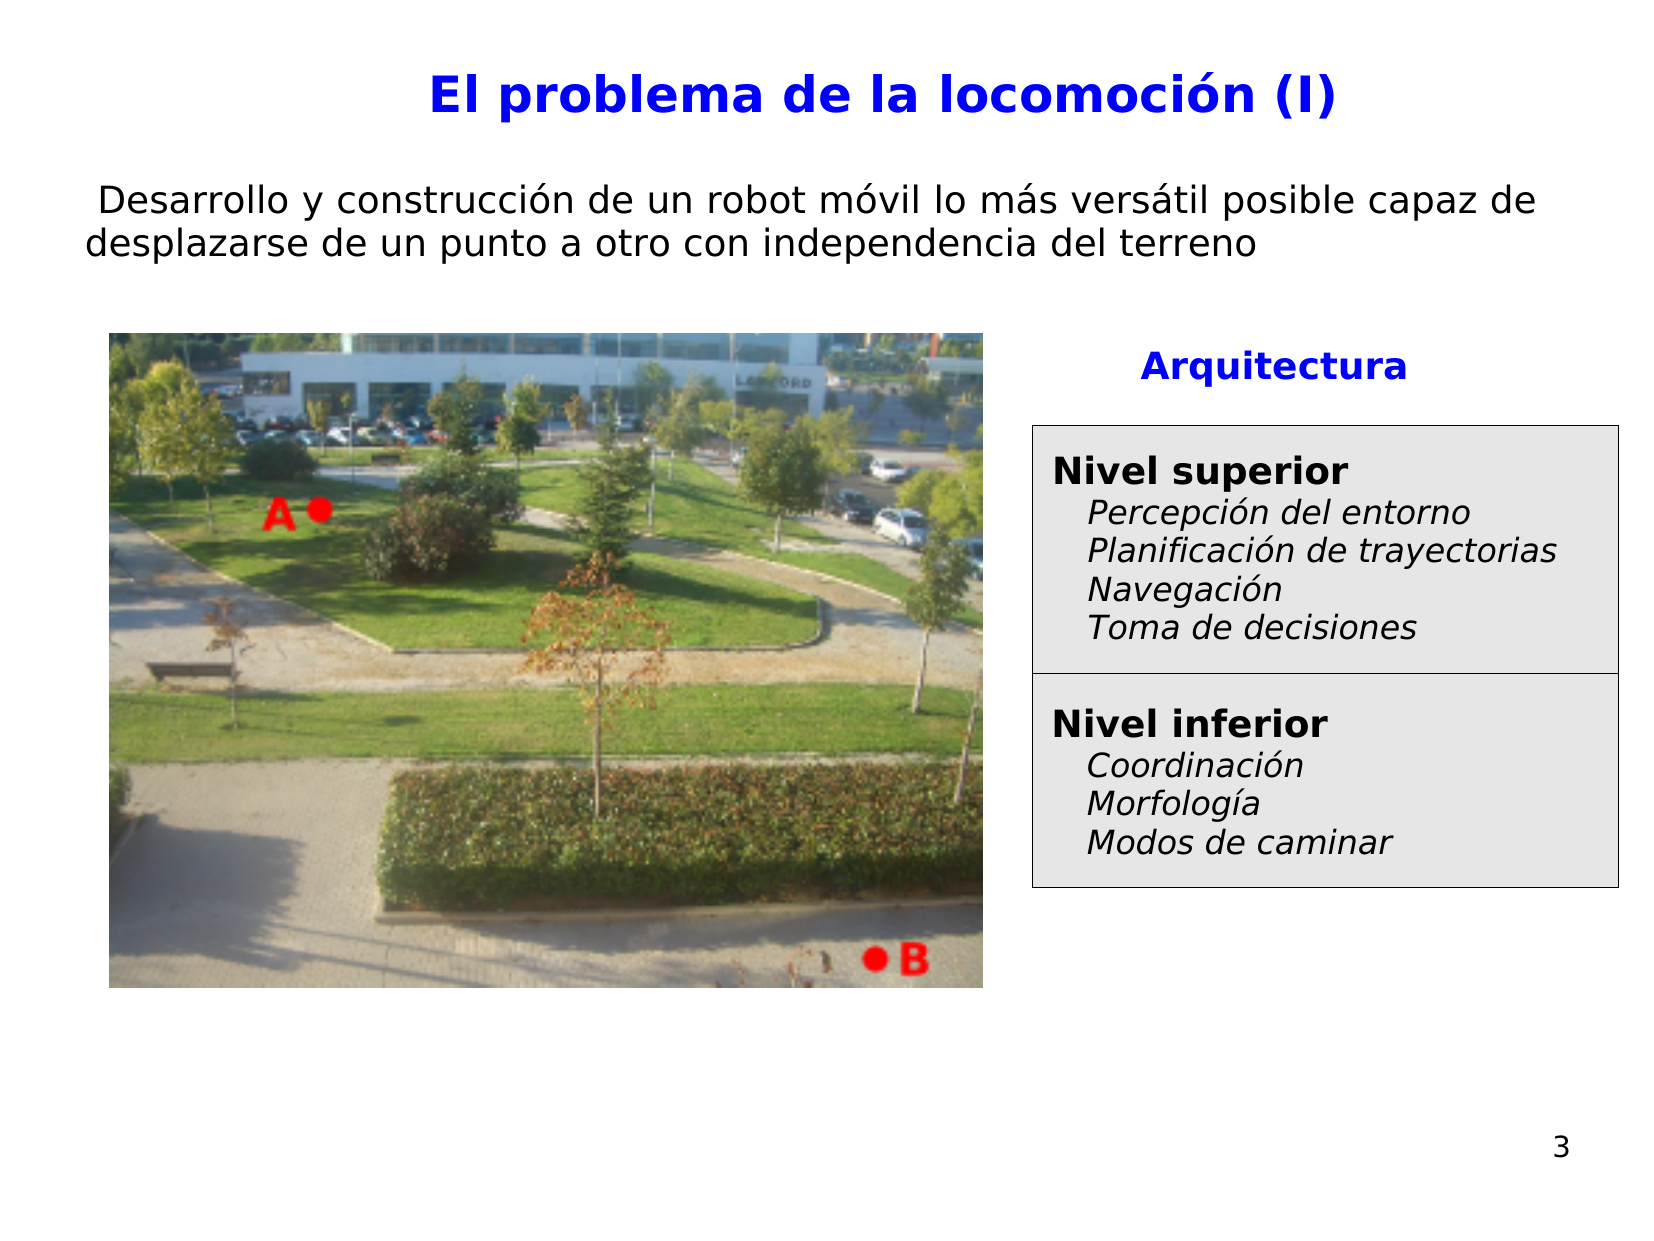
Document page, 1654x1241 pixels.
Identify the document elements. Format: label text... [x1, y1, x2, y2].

text_box Nivel superior Percepción del entorno Planificación de trayectorias Navegación Toma de decisiones [1037, 442, 1609, 655]
text_box [1032, 425, 1619, 888]
picture [109, 333, 983, 988]
text_box Desarrollo y construcción de un robot móvil lo más versátil posible capaz de desplazarse de un punto a otro con independencia del terreno [70, 171, 1554, 274]
text_box Nivel inferior Coordinación Morfología Modos de caminar [1036, 695, 1443, 870]
text_box El problema de la locomoción (I) [414, 58, 1354, 133]
text_box Arquitectura [1125, 337, 1424, 396]
